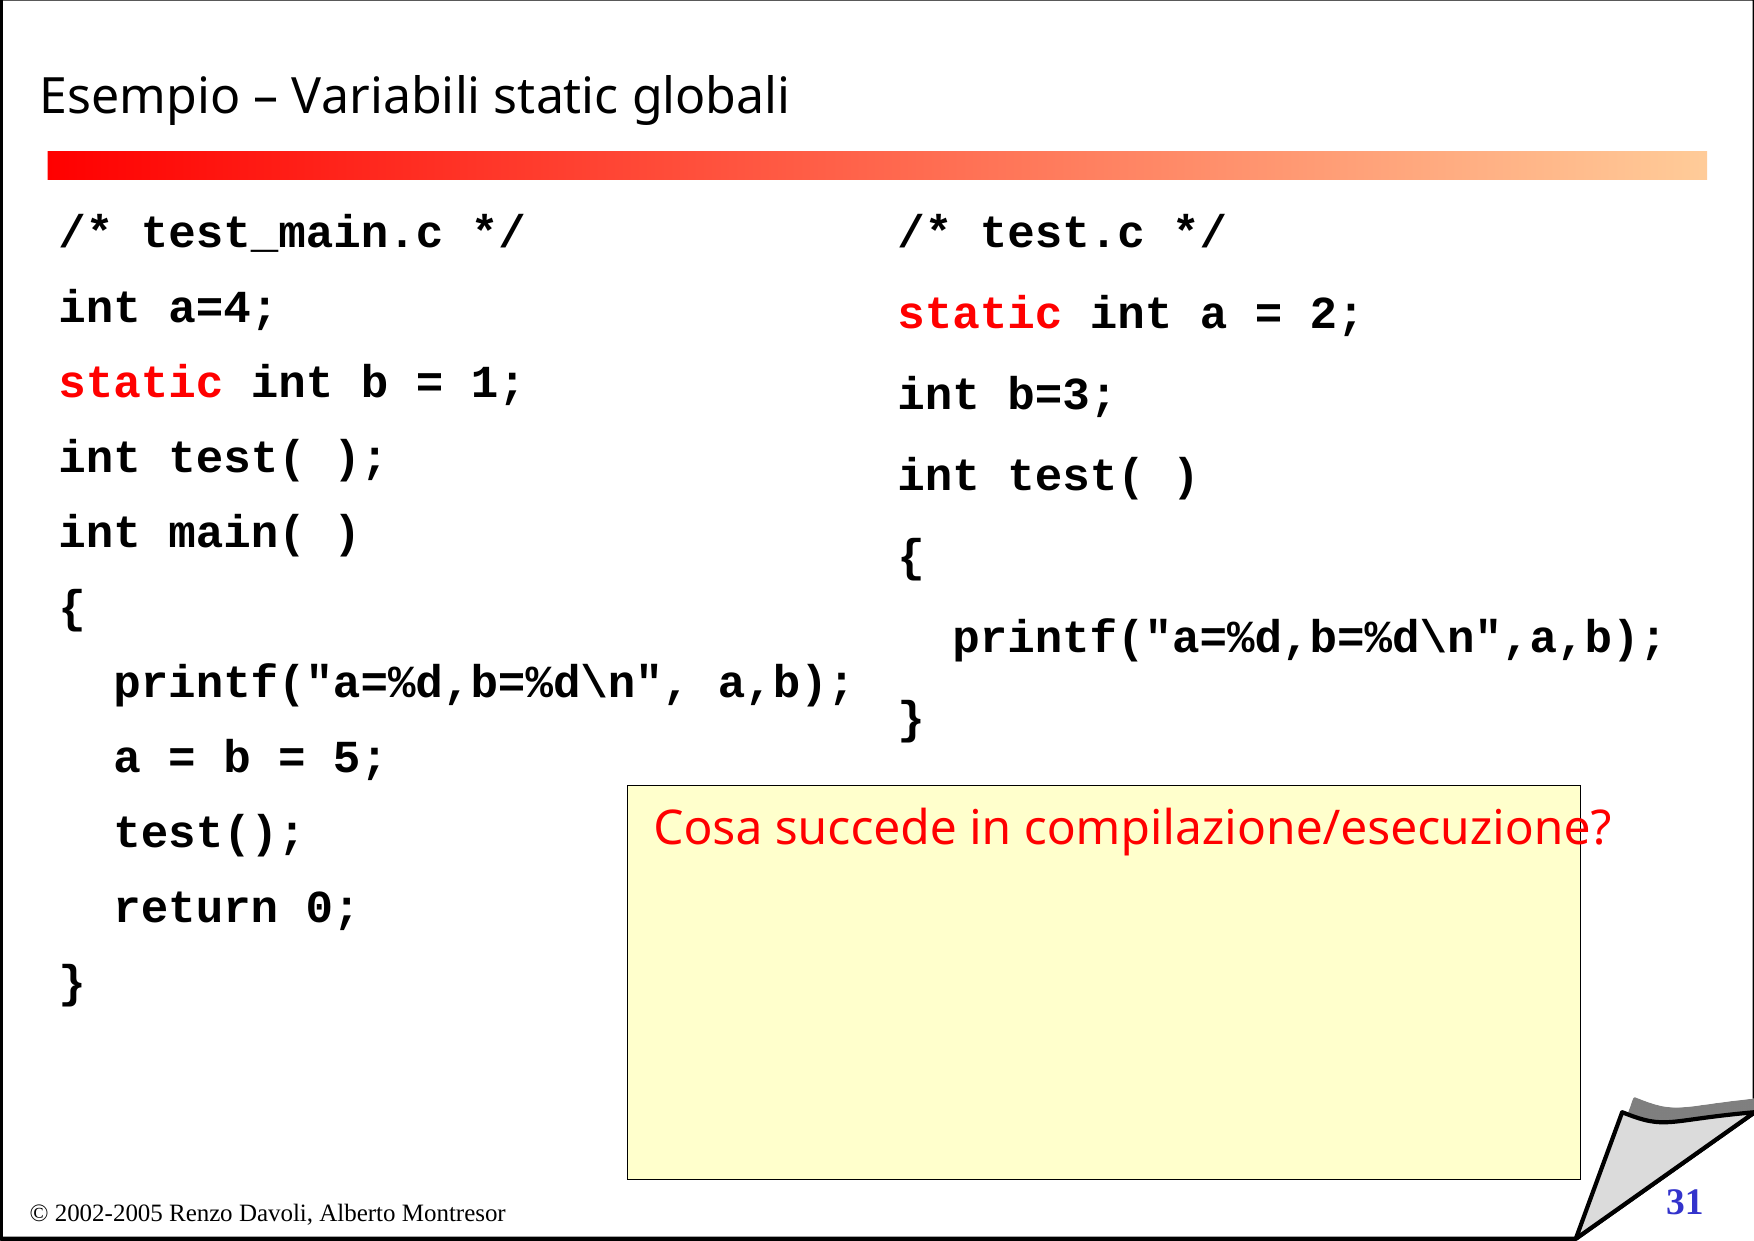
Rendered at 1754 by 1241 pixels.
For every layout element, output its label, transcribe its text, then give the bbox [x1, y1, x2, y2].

title Esempio – Variabili static globali [40, 49, 1714, 144]
list /* test_main.c */ int a=4; static int b = 1; int test( ); int main( ) { printf("a=%d,b=%d\n", a,b); a = b = 5; test(); return 0; } [58, 206, 858, 1067]
text_box Cosa succede in compilazione/esecuzione? [653, 789, 1587, 858]
text_box [627, 785, 1581, 1180]
text_box main [750, 151, 754, 179]
list /* test.c */ static int a = 2; int b=3; int test( ) { printf("a=%d,b=%d\n",a,b); } [897, 206, 1696, 828]
